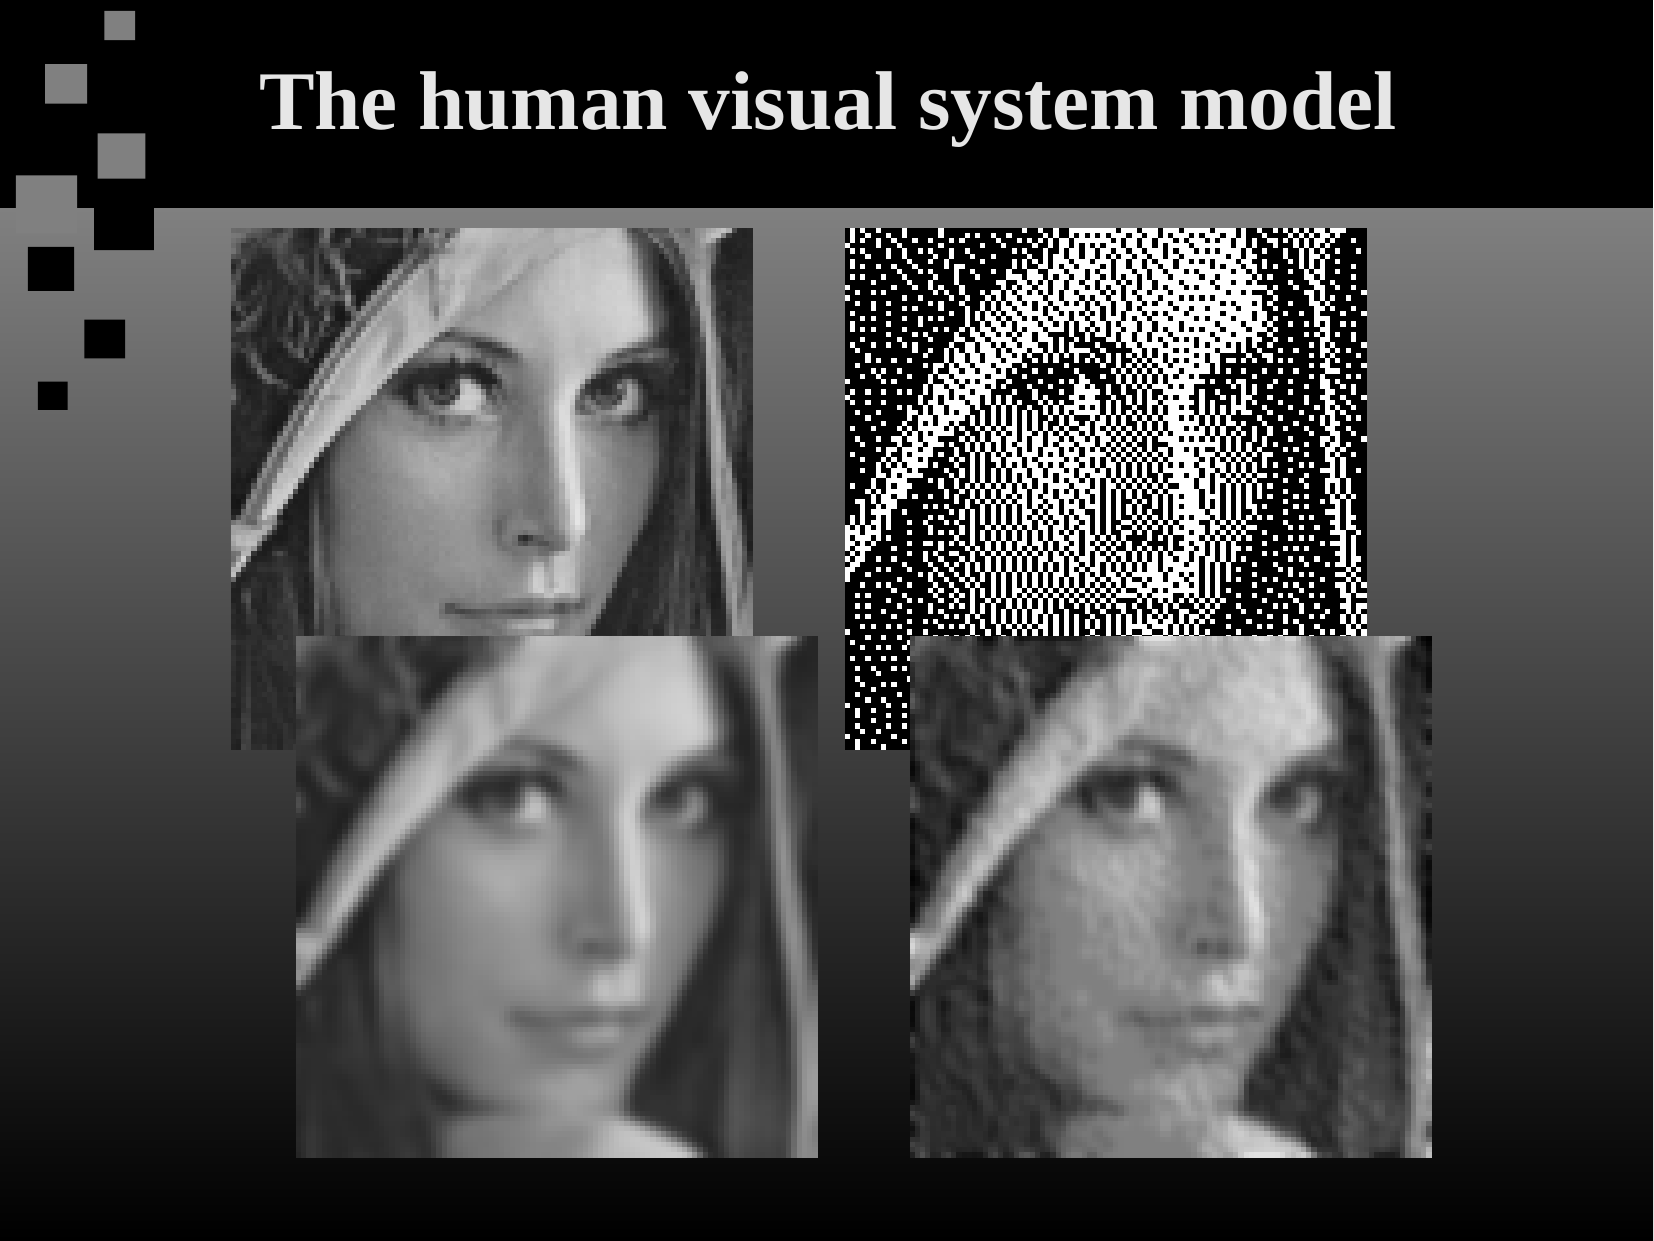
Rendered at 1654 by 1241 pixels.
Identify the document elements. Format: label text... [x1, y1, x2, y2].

picture [845, 228, 1432, 1158]
picture [231, 228, 818, 1158]
title The human visual system model [90, 0, 1567, 204]
